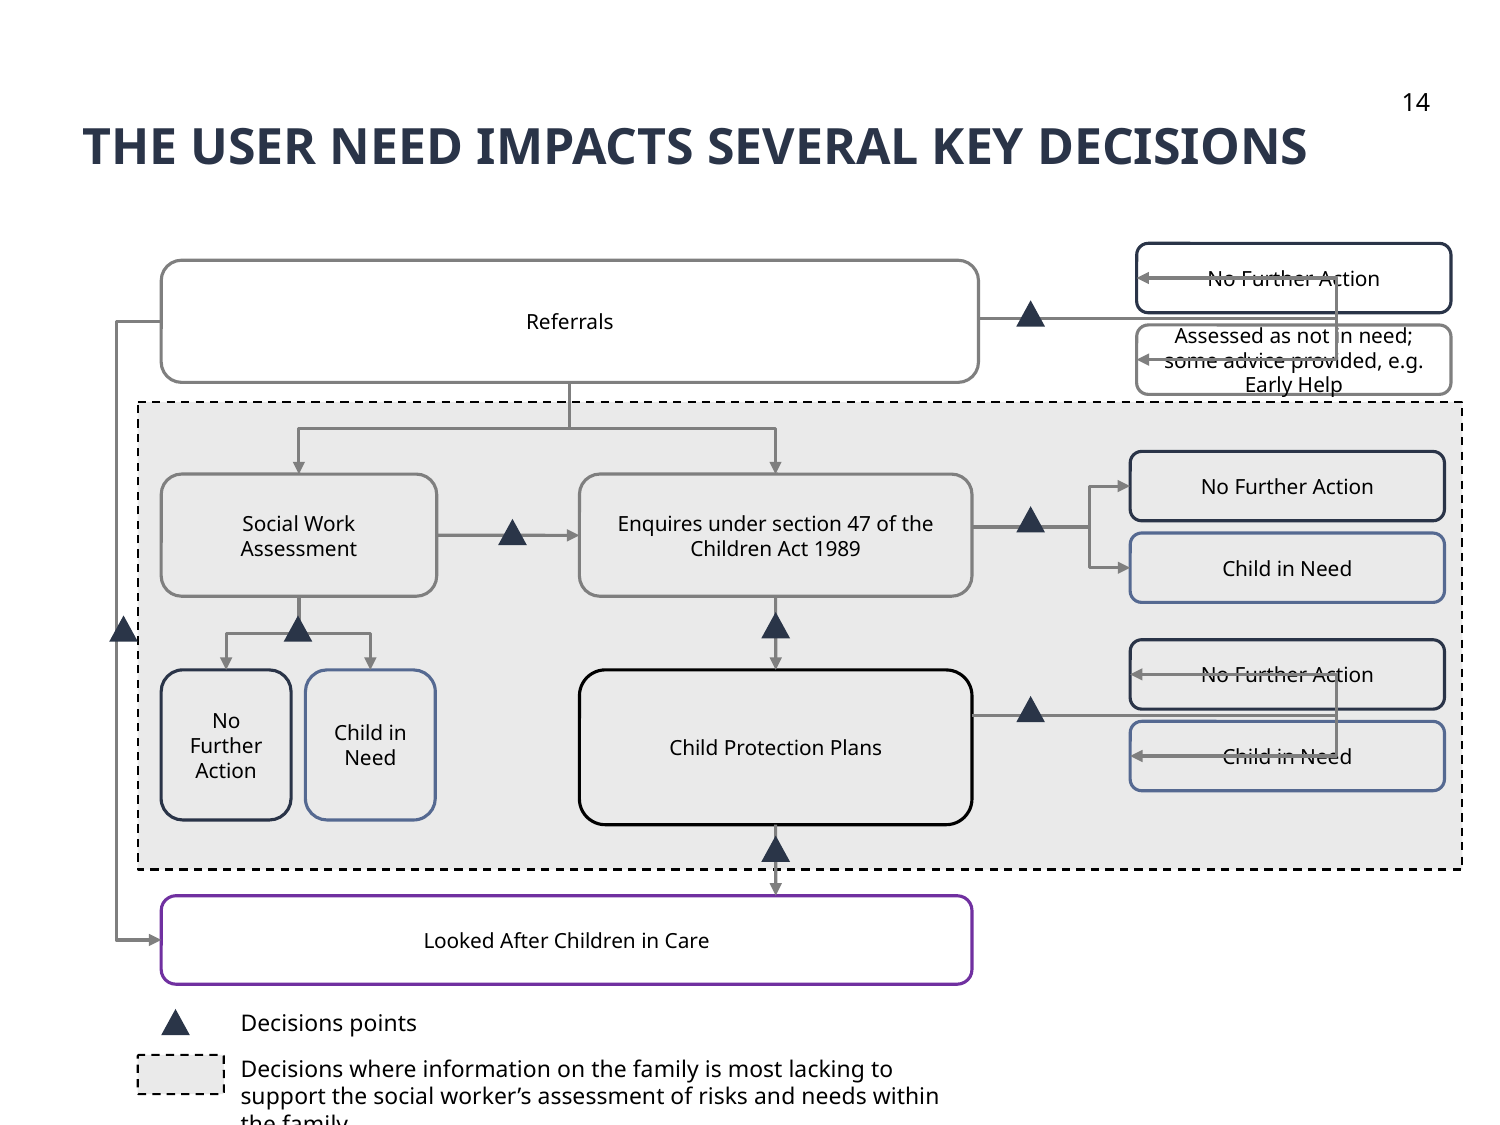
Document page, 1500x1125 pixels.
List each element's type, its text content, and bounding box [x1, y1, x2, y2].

text_box [109, 401, 1463, 870]
text_box No Further Action [1130, 451, 1445, 521]
text_box Child Protection Plans [579, 669, 972, 825]
text_box No Further Action [1136, 279, 1335, 313]
text_box Assessed as not in need; some advice provided, e.g. Early Help [1136, 324, 1451, 395]
text_box [1016, 300, 1045, 327]
text_box Child in Need [305, 669, 436, 820]
slide_number <number> [1388, 86, 1431, 146]
text_box [137, 1054, 224, 1095]
text_box No Further Action [1130, 639, 1445, 710]
text_box Child in Need [1130, 721, 1335, 755]
text_box No Further Action [1136, 243, 1451, 313]
text_box No Further Action [1130, 675, 1335, 710]
text_box [161, 1008, 190, 1036]
text_box No Further Action [161, 669, 292, 820]
text_box Child in Need [1130, 532, 1445, 603]
text_box Decisions points [240, 1009, 872, 1037]
text_box THE USER NEED IMPACTS SEVERAL KEY DECISIONS [82, 83, 1333, 206]
text_box Child in Need [1130, 721, 1445, 791]
text_box Looked After Children in Care [161, 895, 972, 985]
text_box Enquires under section 47 of the Children Act 1989 [579, 474, 972, 597]
text_box Social Work Assessment [161, 474, 437, 597]
text_box Referrals [161, 260, 979, 383]
text_box Assessed as not in need; some advice provided, e.g. Early Help [1136, 324, 1335, 359]
text_box Decisions where information on the family is most lacking to support the social worker’s assessment of risks and needs within the family [240, 1054, 951, 1125]
